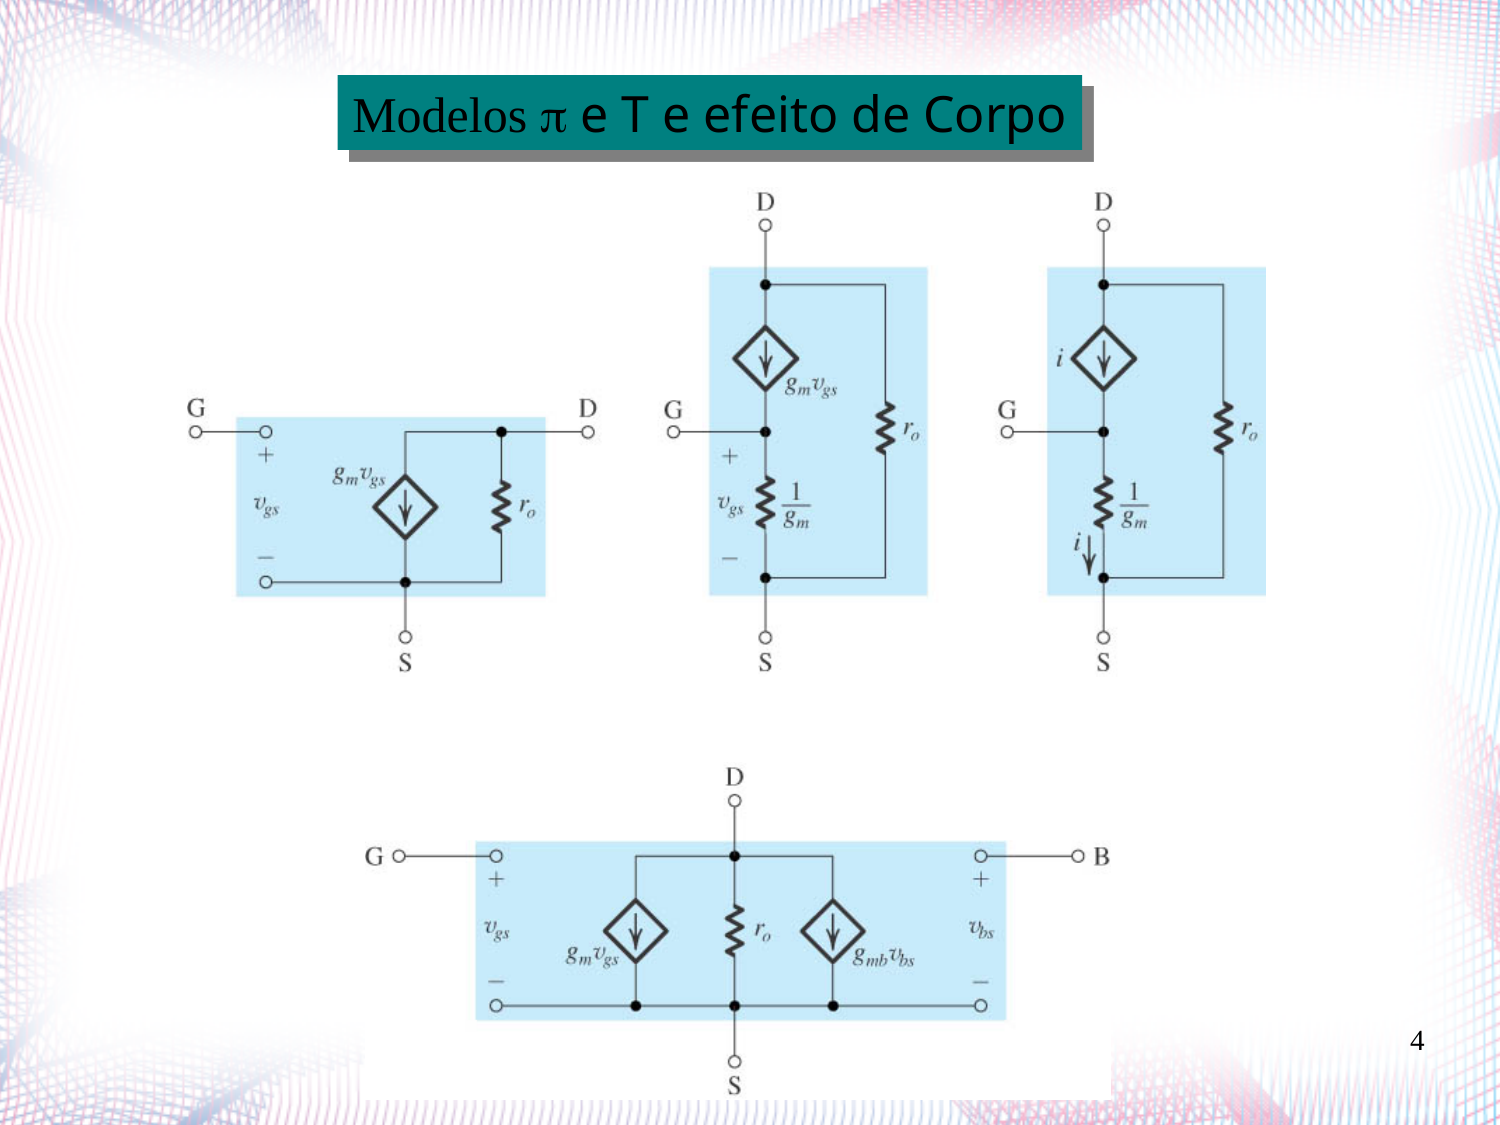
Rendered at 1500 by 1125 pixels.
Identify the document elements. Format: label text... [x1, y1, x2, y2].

picture [0, 0, 1500, 1125]
text_box Modelos p e T e efeito de Corpo [337, 75, 1053, 150]
